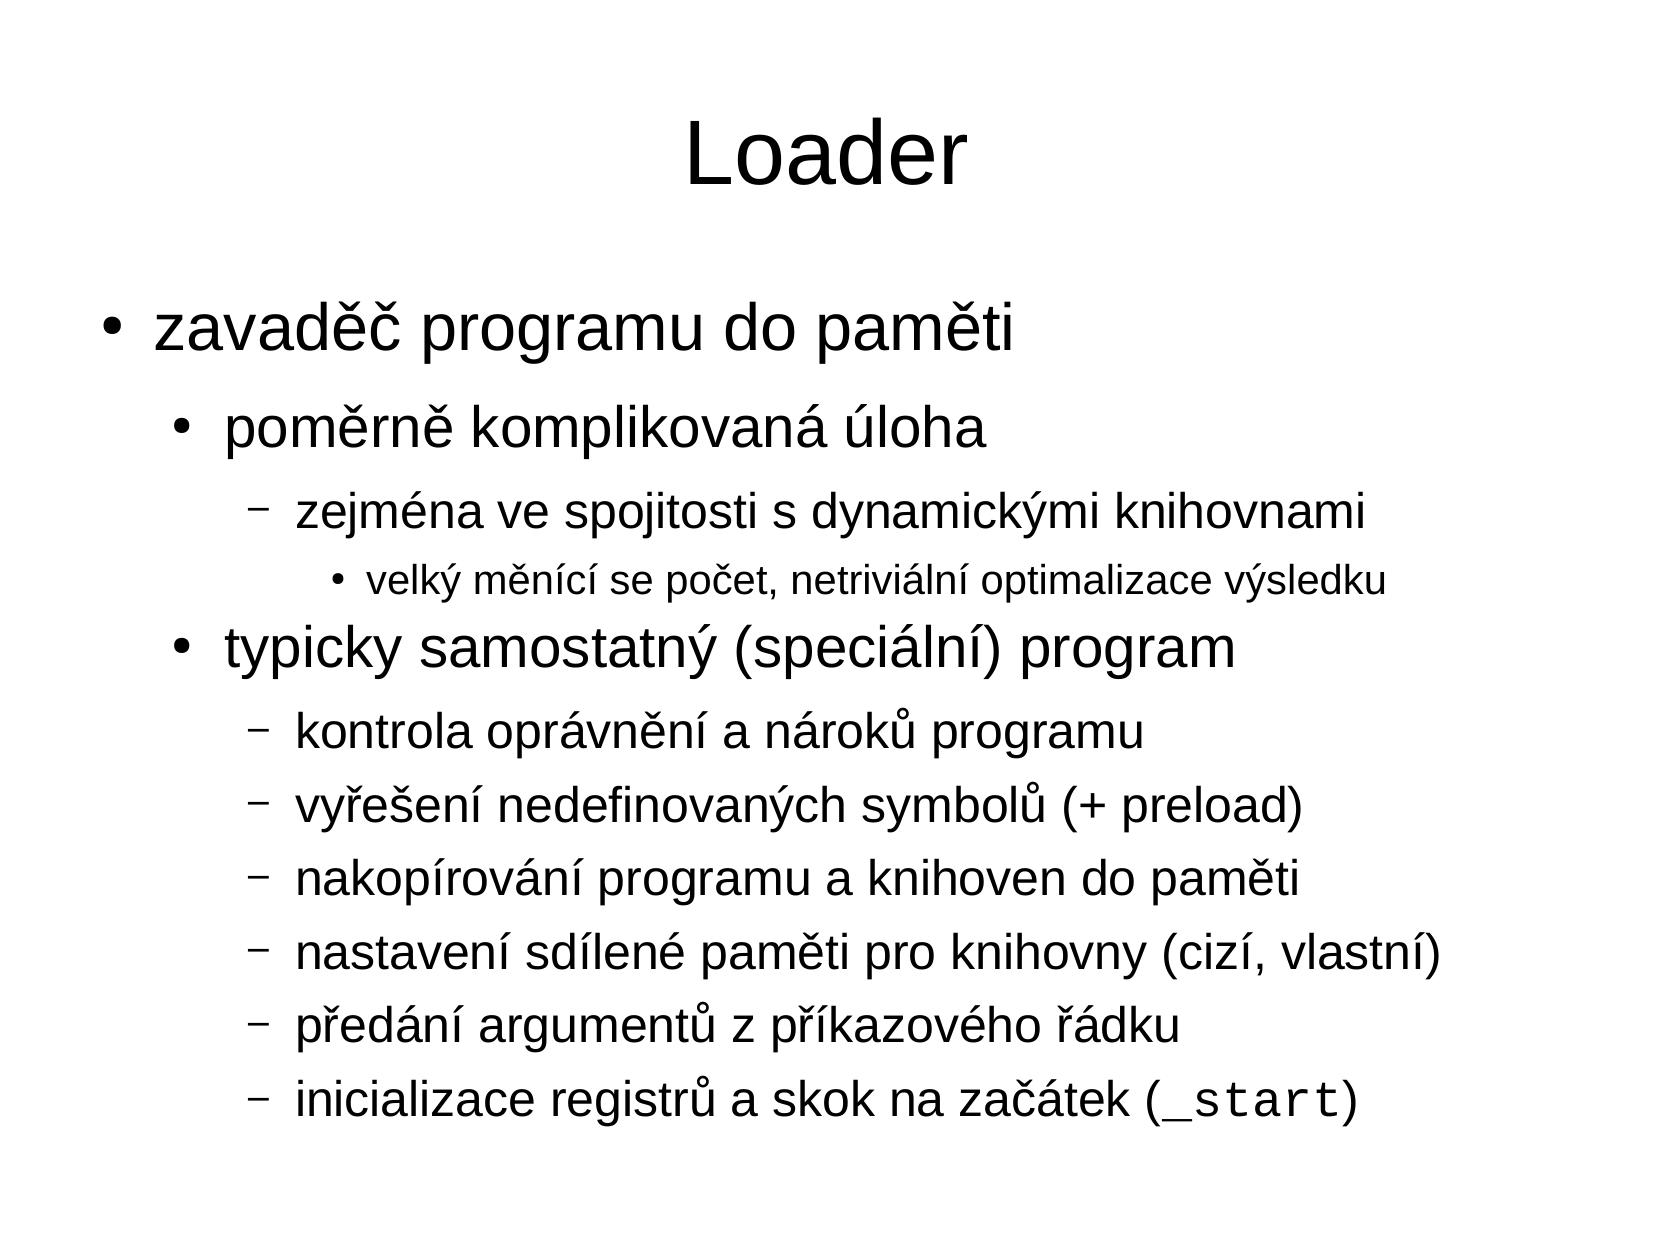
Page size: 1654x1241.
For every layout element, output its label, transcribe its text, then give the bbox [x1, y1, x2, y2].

list zavaděč programu do paměti poměrně komplikovaná úloha zejména ve spojitosti s dynamickými knihovnami velký měnící se počet, netriviální optimalizace výsledku typicky samostatný (speciální) program kontrola oprávnění a nároků programu vyřešení nedefinovaných symbolů (+ preload) nakopírování programu a knihoven do paměti nastavení sdílené paměti pro knihovny (cizí, vlastní) předání argumentů z příkazového řádku inicializace registrů a skok na začátek (_start) [82, 290, 1571, 1132]
title Loader [82, 56, 1571, 250]
